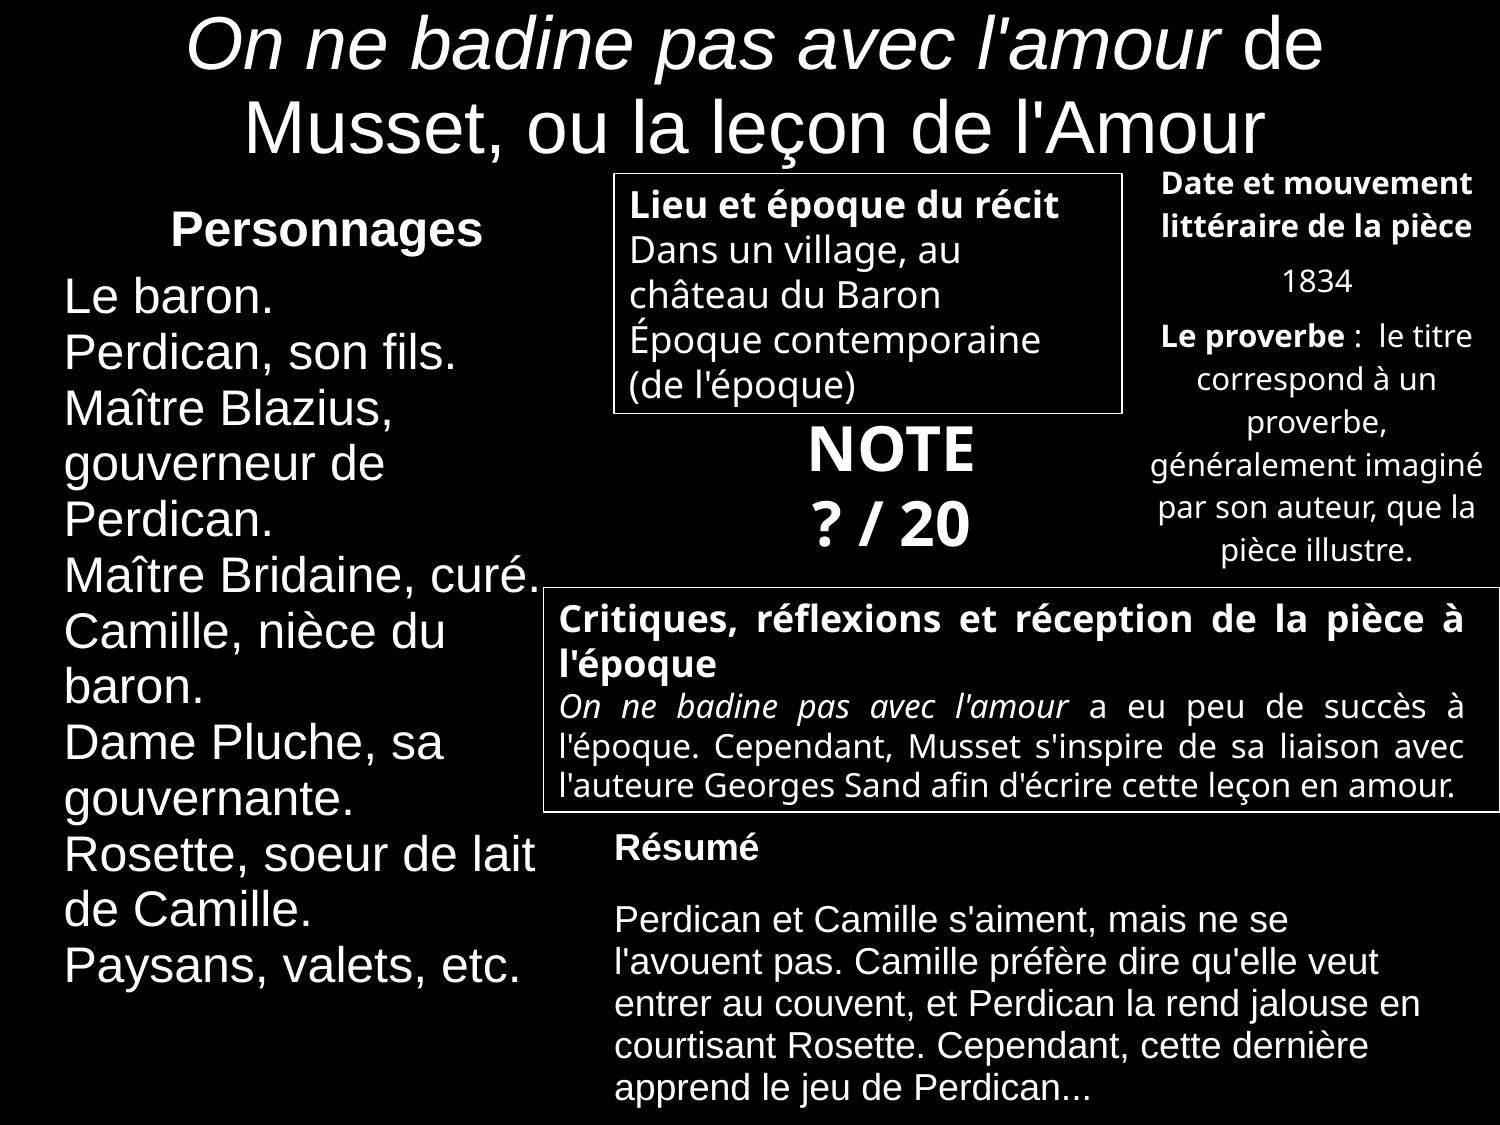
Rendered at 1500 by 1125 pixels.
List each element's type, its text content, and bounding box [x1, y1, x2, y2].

title On ne badine pas avec l'amour de Musset, ou la leçon de l'Amour [118, 0, 1394, 206]
text_box Critiques, réflexions et réception de la pièce à l'époque On ne badine pas avec l'amour a eu peu de succès à l'époque. Cependant, Musset s'inspire de sa liaison avec l'auteure Georges Sand afin d'écrire cette leçon en amour. [543, 587, 1500, 812]
text_box Date et mouvement littéraire de la pièce 1834 Le proverbe : le titre correspond à un proverbe, généralement imaginé par son auteur, que la pièce illustre. [1133, 153, 1500, 586]
list Personnages Le baron. Perdican, son fils. Maître Blazius, gouverneur de Perdican. Maître Bridaine, curé. Camille, nièce du baron. Dame Pluche, sa gouvernante. Rosette, soeur de lait de Camille. Paysans, valets, etc. [0, 200, 591, 1051]
text_box Lieu et époque du récit Dans un village, au château du Baron Époque contemporaine (de l'époque) [614, 173, 1122, 413]
text_box NOTE ? / 20 [638, 402, 1133, 567]
list Résumé Perdican et Camille s'aiment, mais ne se l'avouent pas. Camille préfère dire qu'elle veut entrer au couvent, et Perdican la rend jalouse en courtisant Rosette. Cependant, cette dernière apprend le jeu de Perdican... [543, 826, 1430, 1125]
